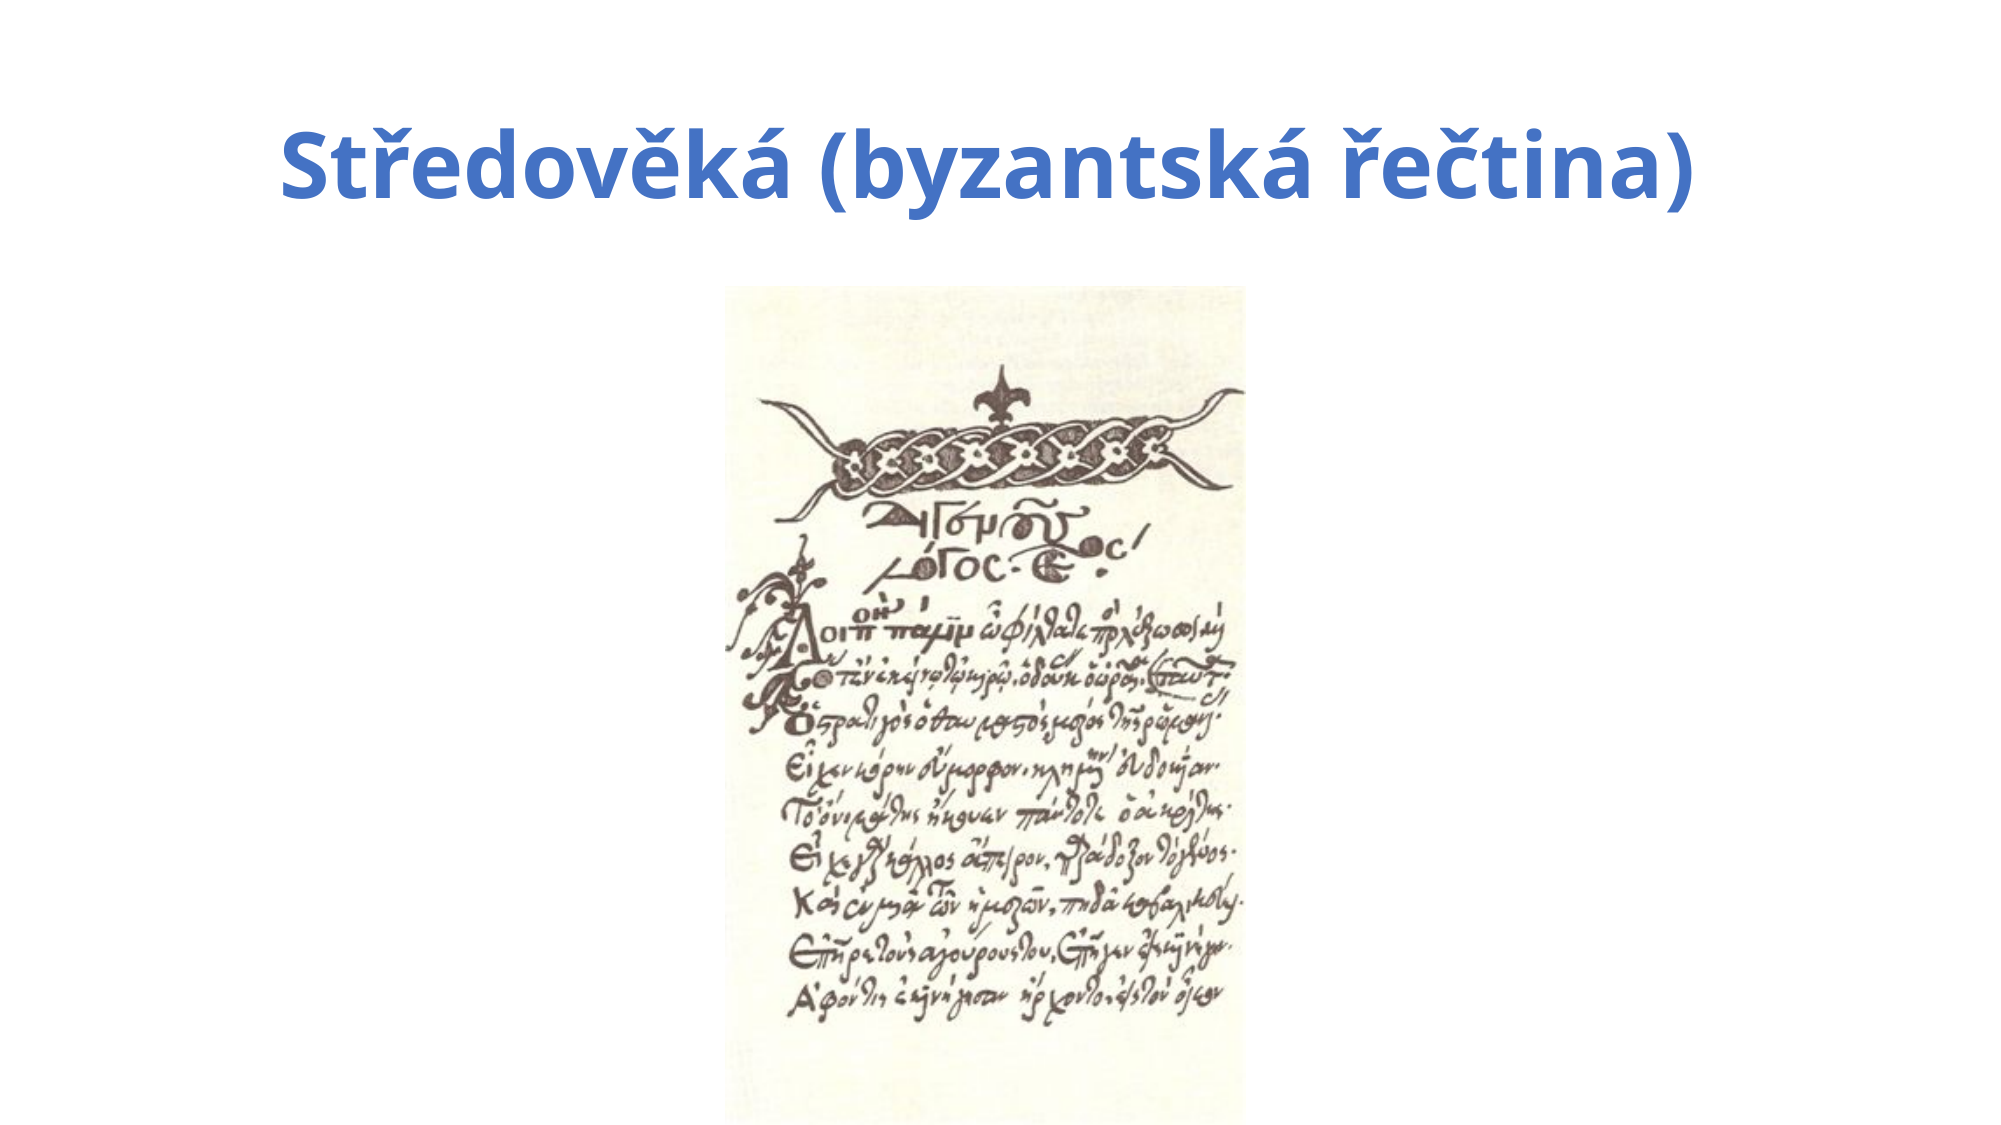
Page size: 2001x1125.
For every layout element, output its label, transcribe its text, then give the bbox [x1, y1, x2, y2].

picture [725, 286, 1246, 1125]
title Středověká (byzantská řečtina) [137, 59, 1863, 278]
